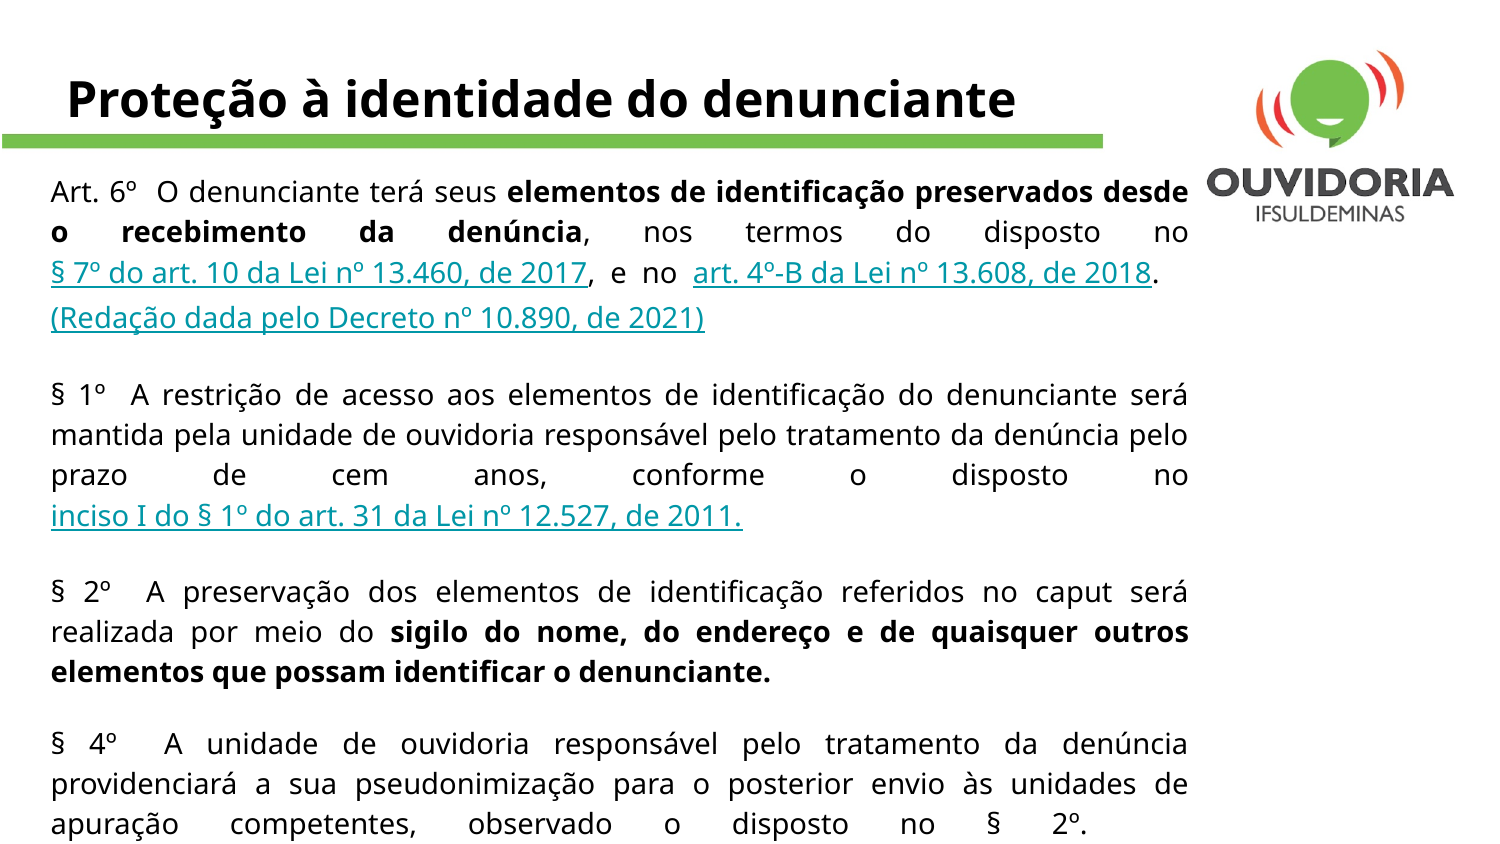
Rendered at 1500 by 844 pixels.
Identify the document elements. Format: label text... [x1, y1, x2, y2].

text_box Proteção à identidade do denunciante [51, 52, 1054, 130]
text_box Art. 6º O denunciante terá seus elementos de identificação preservados desde o recebimento da denúncia, nos termos do disposto no § 7º do art. 10 da Lei nº 13.460, de 2017, e no art. 4º-B da Lei nº 13.608, de 2018. (Redação dada pelo Decreto nº 10.890, de 2021) § 1º A restrição de acesso aos elementos de identificação do denunciante será mantida pela unidade de ouvidoria responsável pelo tratamento da denúncia pelo prazo de cem anos, conforme o disposto no inciso I do § 1º do art. 31 da Lei nº 12.527, de 2011. § 2º A preservação dos elementos de identificação referidos no caput será realizada por meio do sigilo do nome, do endereço e de quaisquer outros elementos que possam identificar o denunciante. § 4º A unidade de ouvidoria responsável pelo tratamento da denúncia providenciará a sua pseudonimização para o posterior envio às unidades de apuração competentes, observado o disposto no § 2º. (Redação dada pelo Decreto nº 10.890, de 2021) [35, 152, 1205, 739]
picture [2, 0, 1500, 844]
